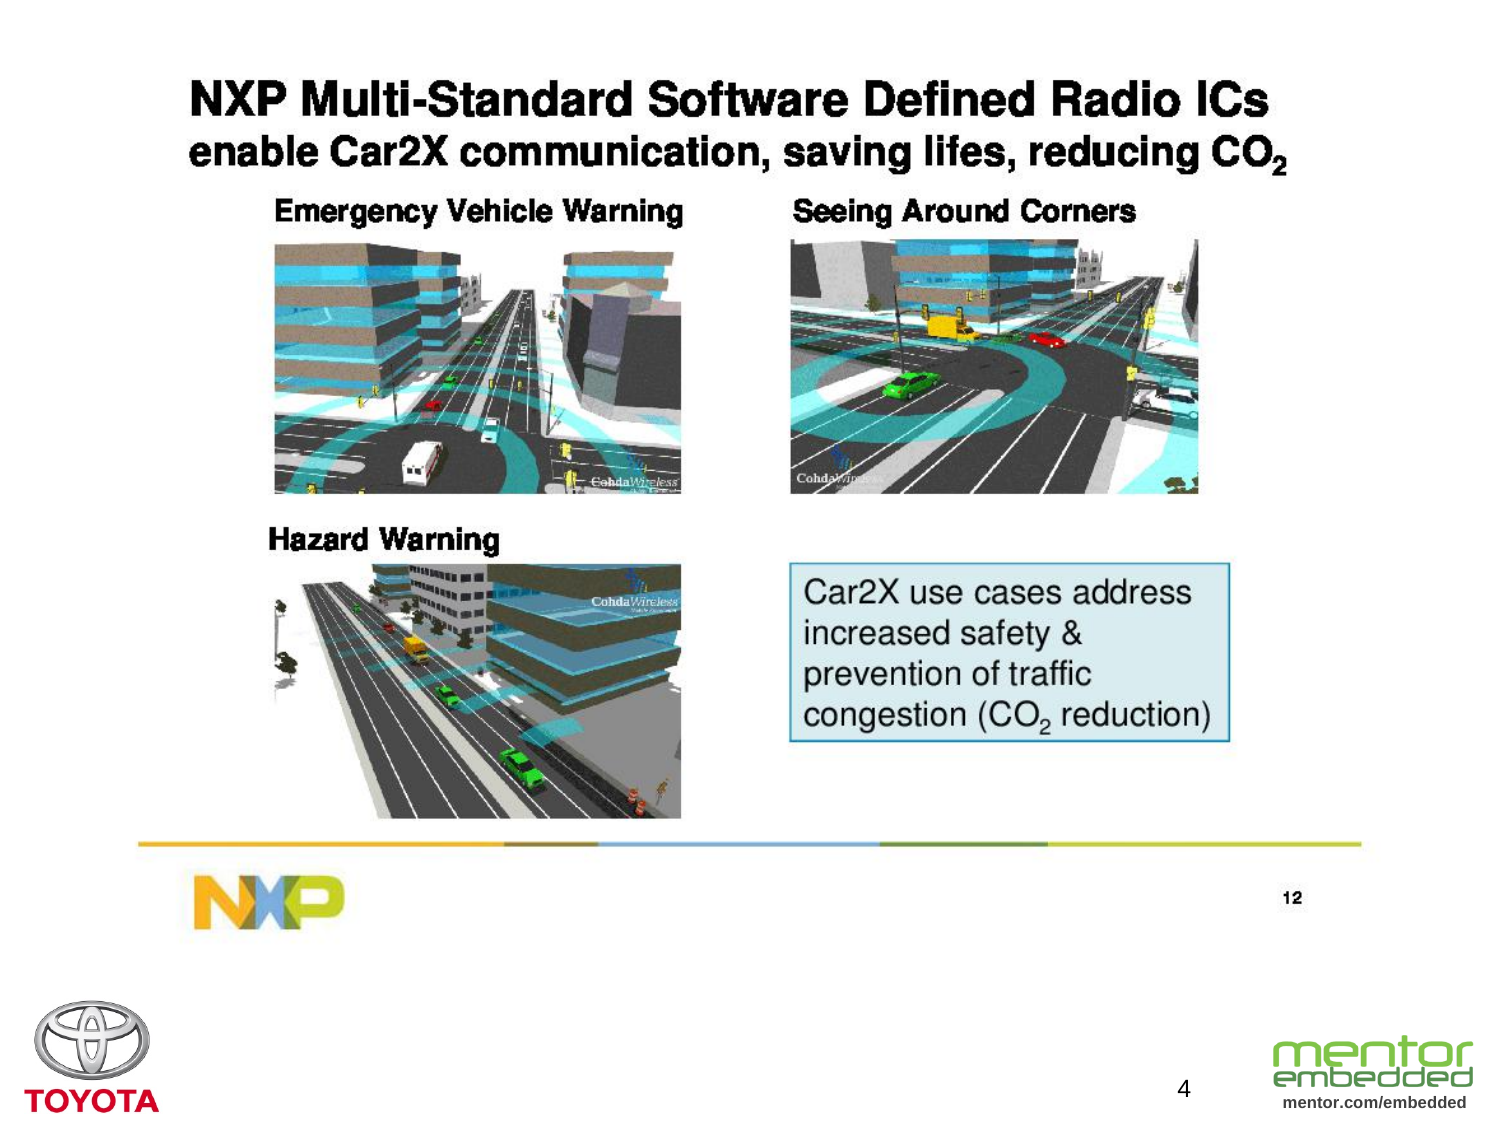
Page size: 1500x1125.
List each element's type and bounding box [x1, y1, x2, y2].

picture [34, 50, 1466, 956]
picture [1268, 1030, 1476, 1092]
picture [24, 998, 163, 1114]
